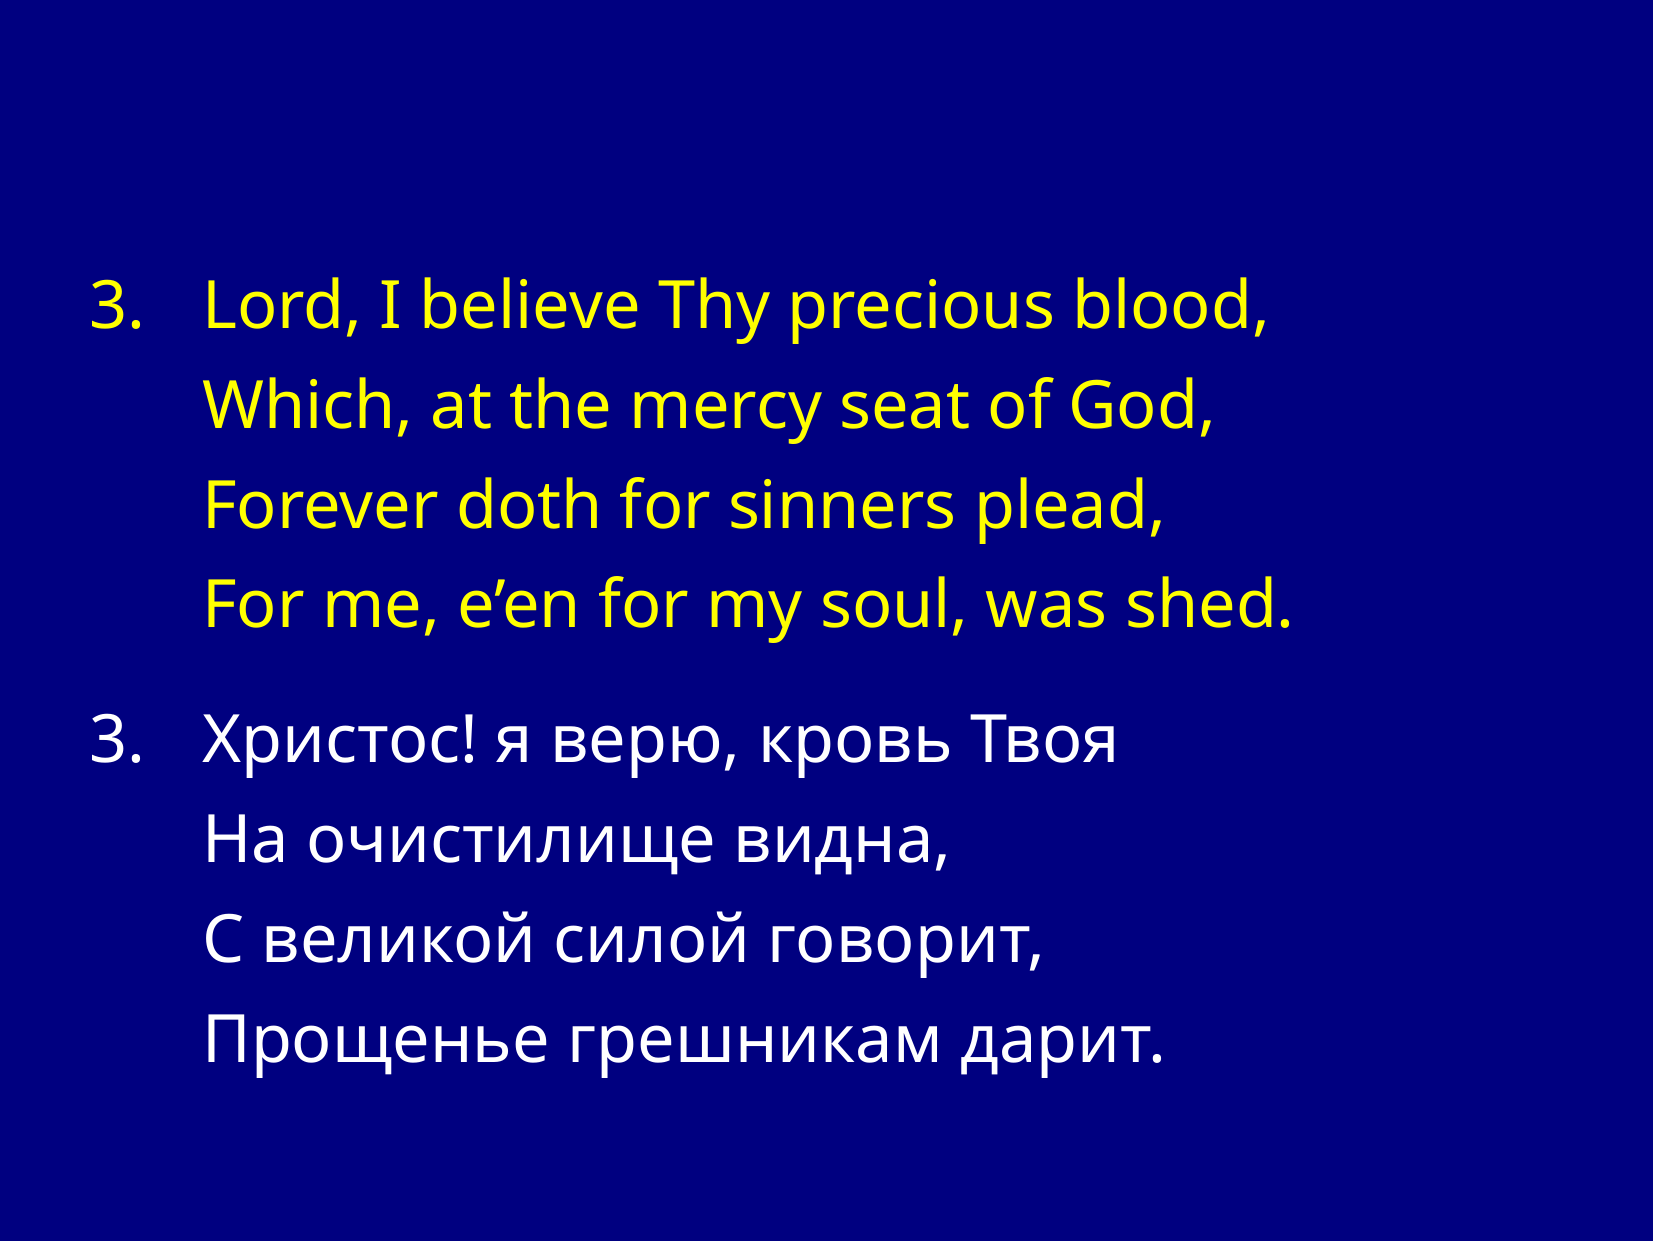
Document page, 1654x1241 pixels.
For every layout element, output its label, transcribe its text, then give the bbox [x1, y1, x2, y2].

text_box 3. Lord, I believe Thy precious blood, Which, at the mercy seat of God, Forever doth for sinners plead, For me, e’en for my soul, was shed. [75, 150, 1576, 638]
text_box 3. Христос! я верю, кровь Твоя На очистилище видна, С великой силой говорит, Прощенье грешникам дарит. [75, 675, 1576, 1163]
